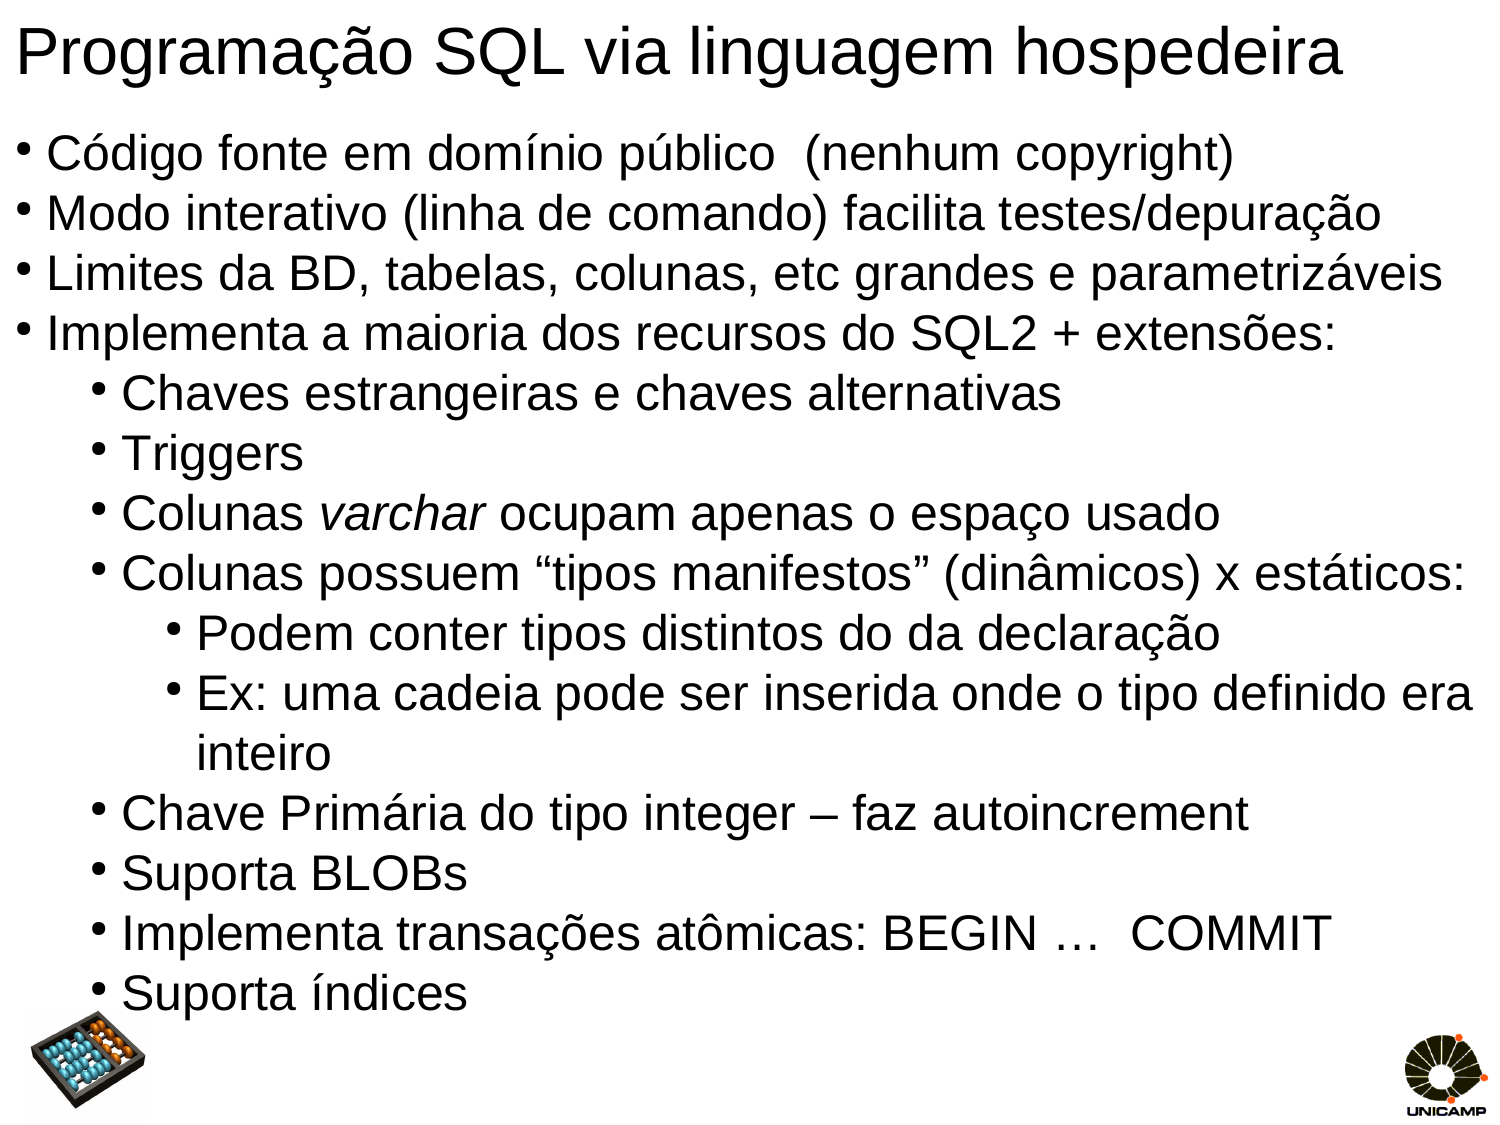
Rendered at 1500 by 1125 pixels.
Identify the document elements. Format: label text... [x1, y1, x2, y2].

text_box Código fonte em domínio público (nenhum copyright) Modo interativo (linha de comando) facilita testes/depuração Limites da BD, tabelas, colunas, etc grandes e parametrizáveis Implementa a maioria dos recursos do SQL2 + extensões: Chaves estrangeiras e chaves alternativas Triggers Colunas varchar ocupam apenas o espaço usado Colunas possuem “tipos manifestos” (dinâmicos) x estáticos: Podem conter tipos distintos do da declaração Ex: uma cadeia pode ser inserida onde o tipo definido era inteiro Chave Primária do tipo integer – faz autoincrement Suporta BLOBs Implementa transações atômicas: BEGIN … COMMIT Suporta índices [0, 112, 1500, 1028]
text_box Programação SQL via linguagem hospedeira [0, 0, 1463, 96]
